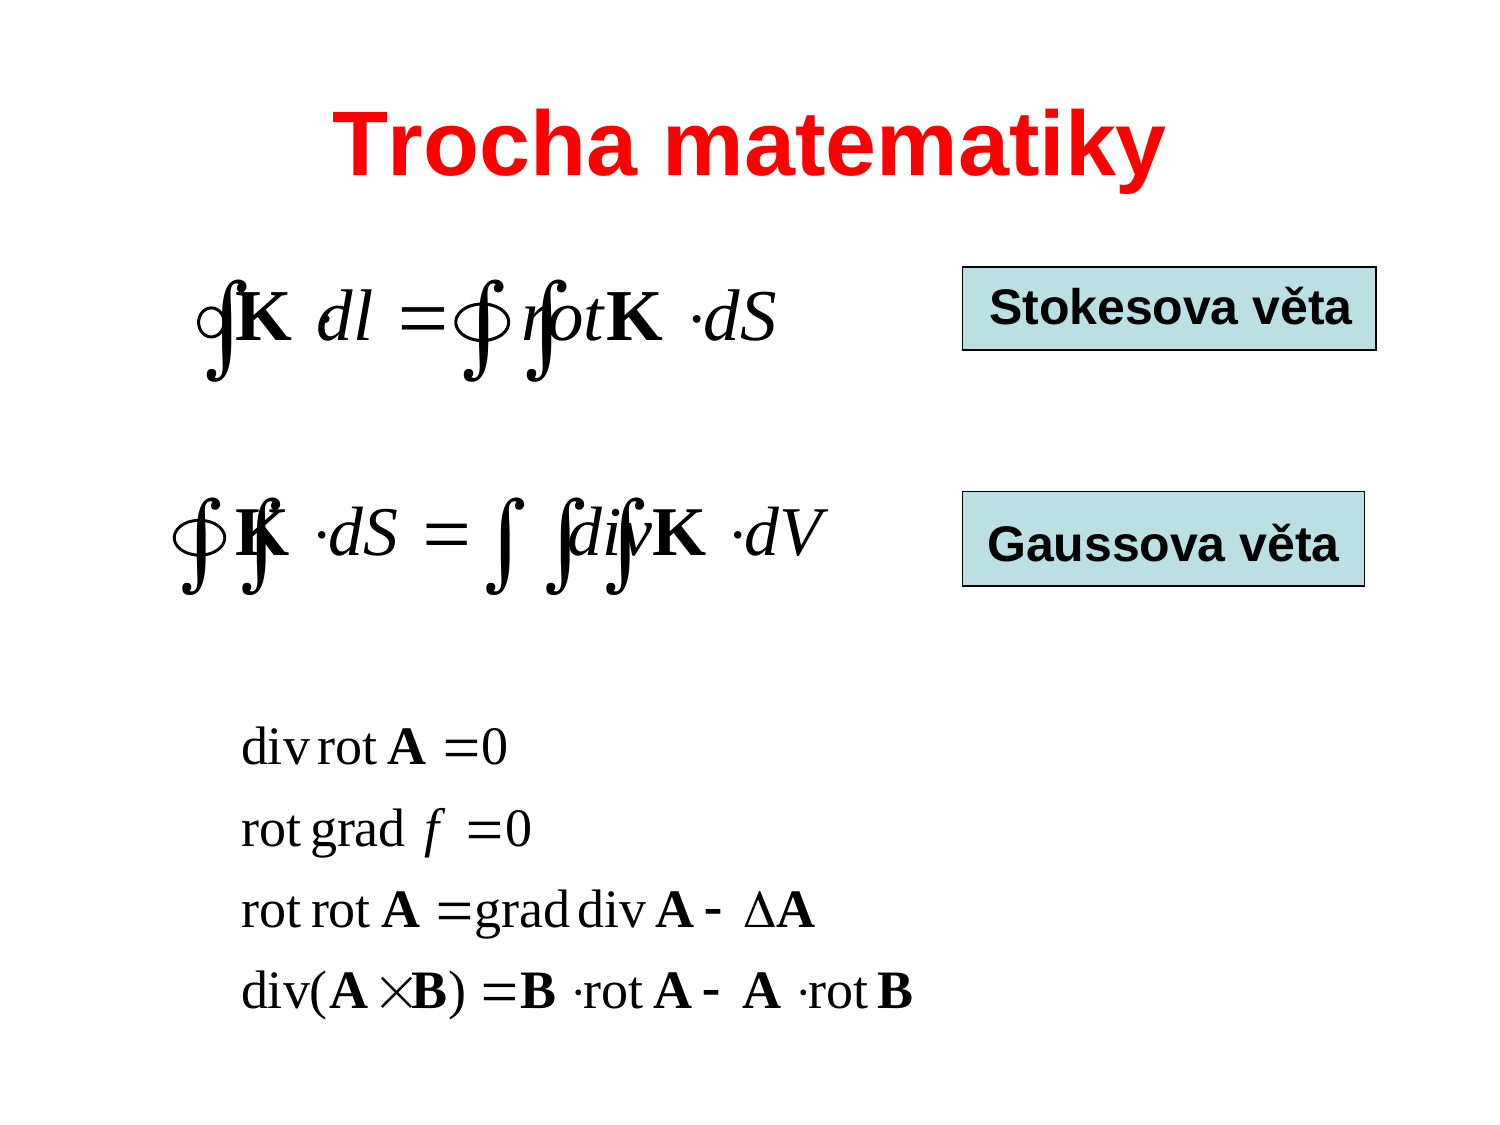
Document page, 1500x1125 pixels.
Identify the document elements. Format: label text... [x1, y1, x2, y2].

text_box [962, 491, 1365, 503]
text_box Stokesova věta [974, 267, 1447, 343]
chart [159, 473, 845, 602]
chart [183, 255, 798, 390]
chart [218, 716, 940, 1032]
text_box Gaussova věta [939, 503, 1388, 579]
title Trocha matematiky [75, 45, 1426, 233]
text_box [962, 267, 1376, 350]
text_box [962, 579, 1365, 587]
